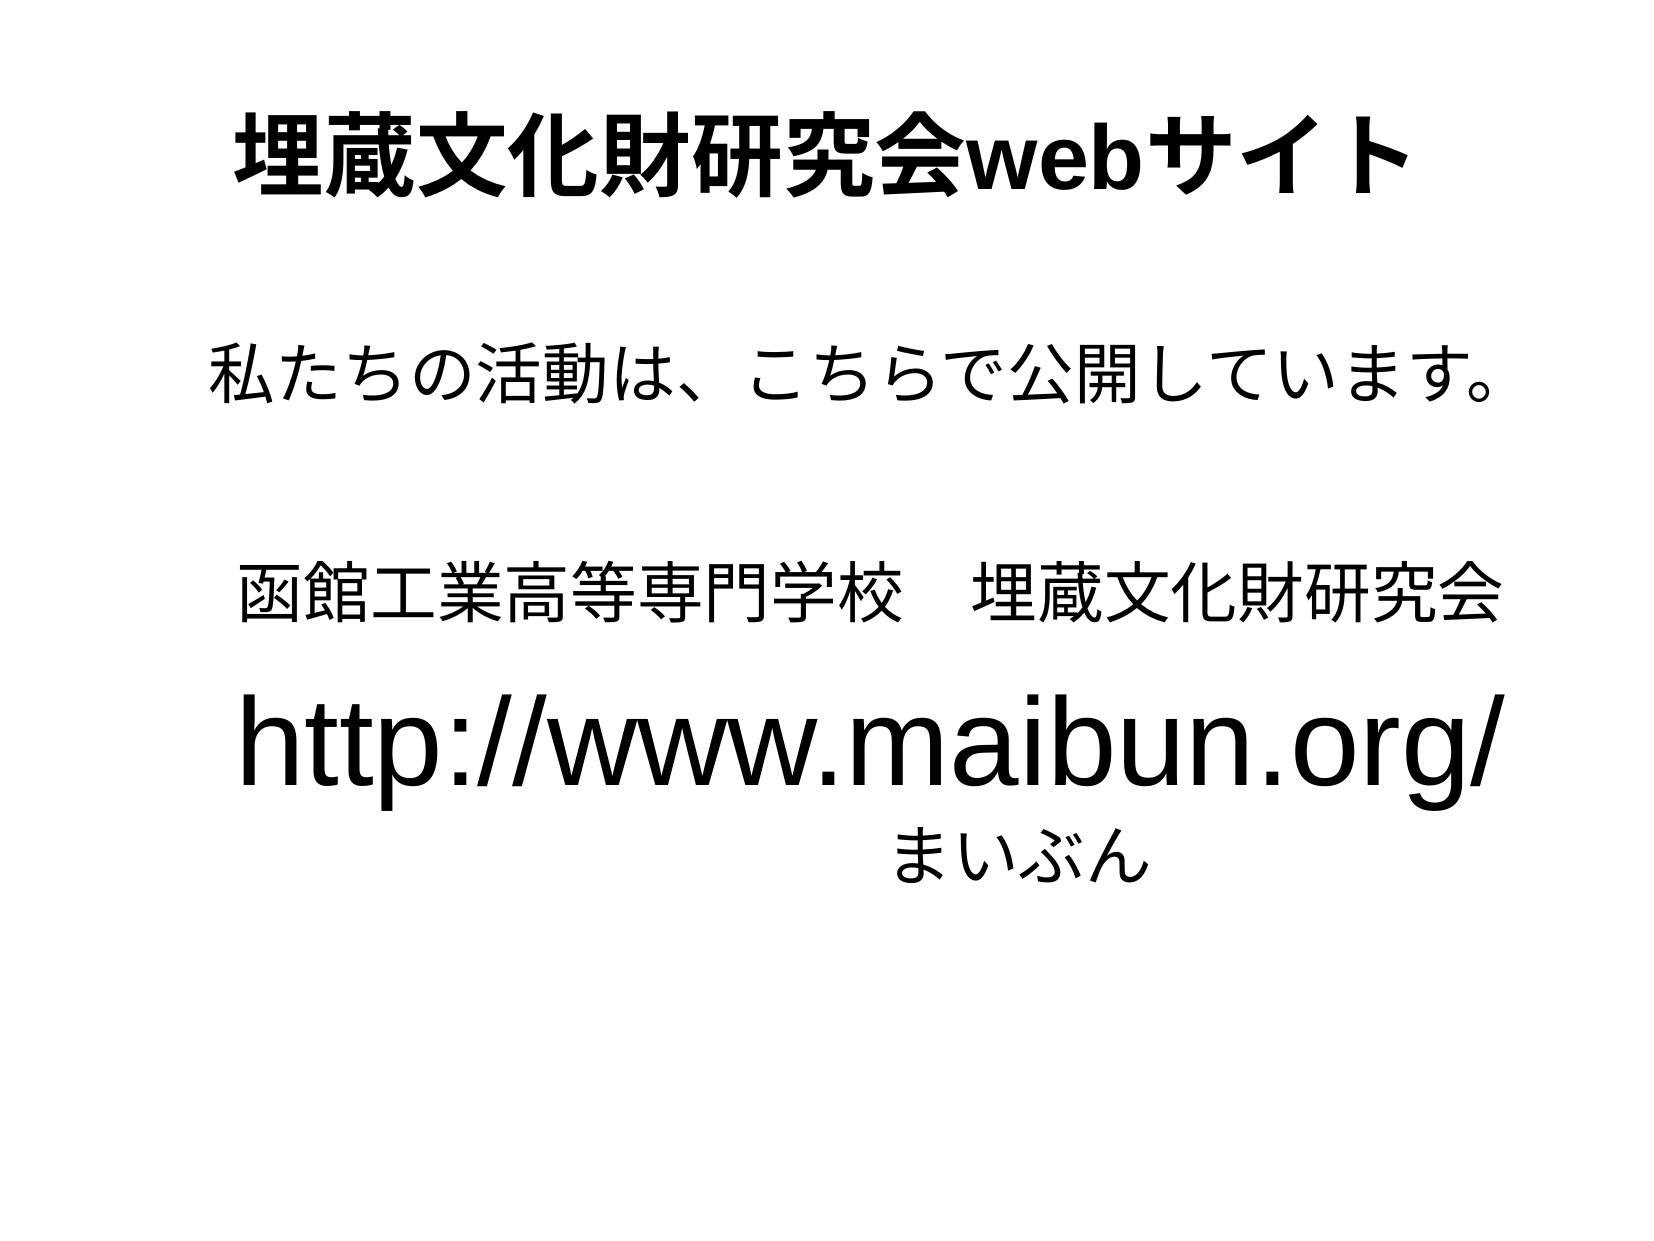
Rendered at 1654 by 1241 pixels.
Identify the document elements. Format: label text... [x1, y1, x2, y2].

text_box まいぶん [870, 795, 1238, 883]
title 埋蔵文化財研究会webサイト [82, 56, 1571, 250]
list 私たちの活動は、こちらで公開しています。 函館工業高等専門学校 埋蔵文化財研究会 http://www.maibun.org/ [82, 331, 1571, 831]
